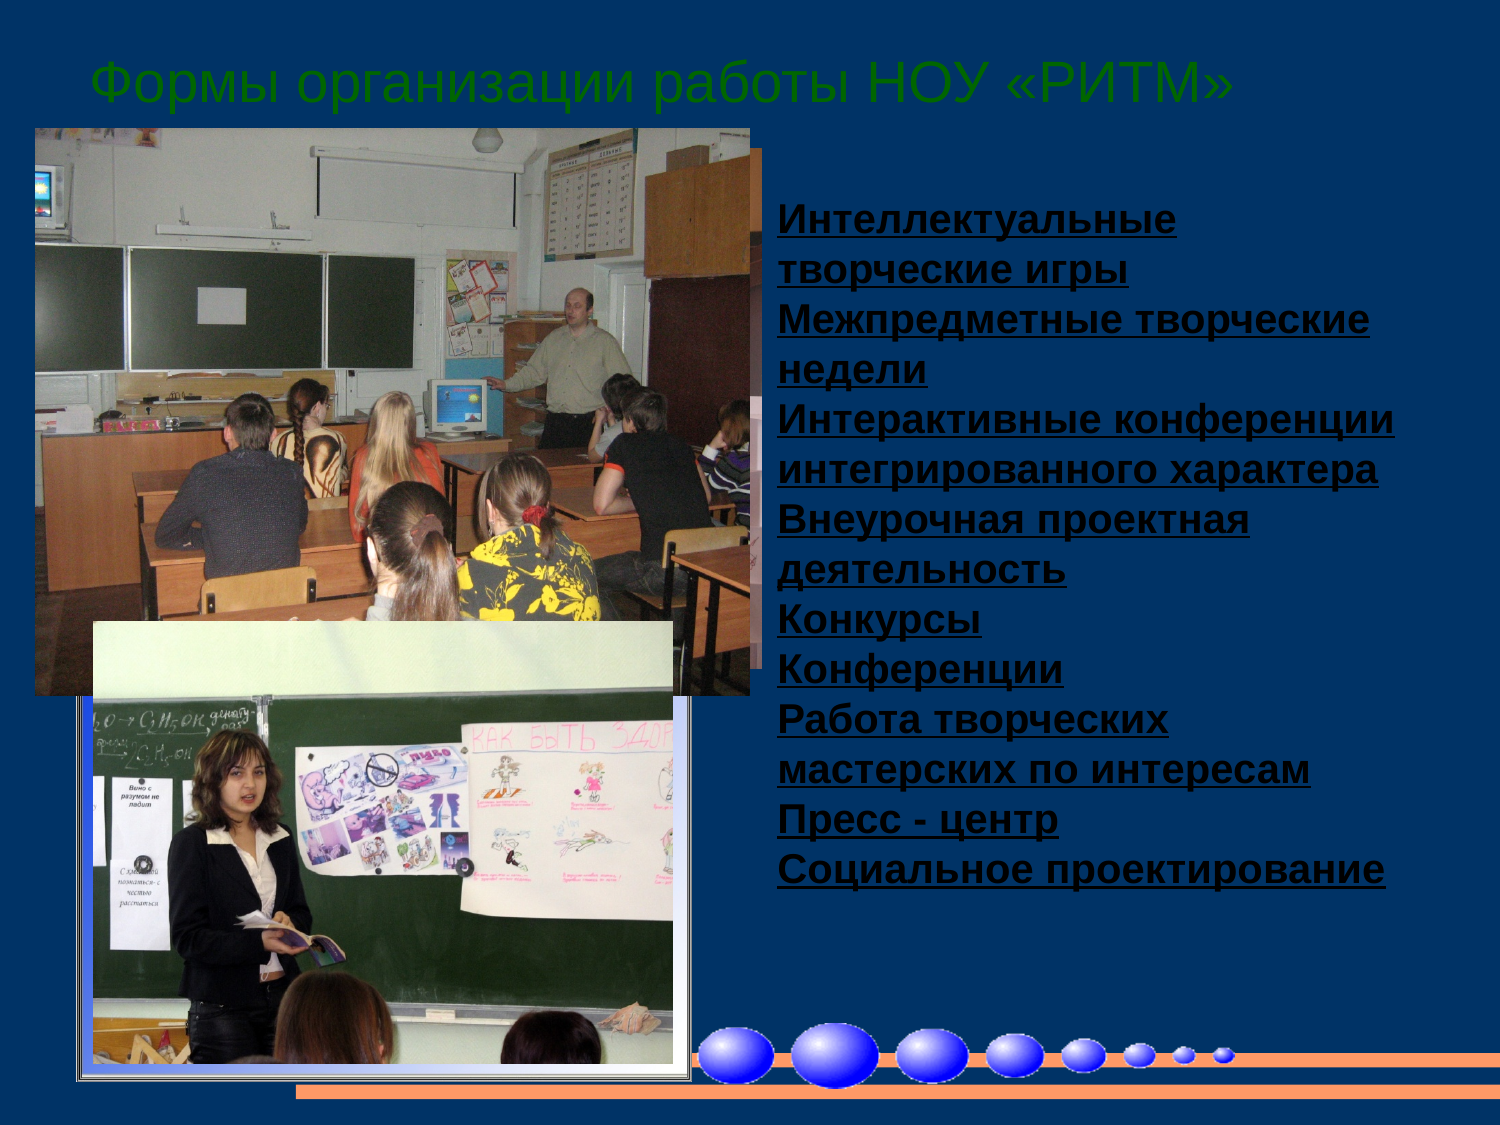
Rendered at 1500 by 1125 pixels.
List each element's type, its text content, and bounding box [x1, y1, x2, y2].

text_box Интеллектуальные творческие игры Межпредметные творческие недели Интерактивные конференции интегрированного характера Внеурочная проектная деятельность Конкурсы Конференции Работа творческих мастерских по интересам Пресс - центр Социальное проектирование [762, 184, 1425, 1005]
text_box Формы организации работы НОУ «РИТМ» [75, 45, 1425, 114]
picture [35, 128, 1235, 1089]
